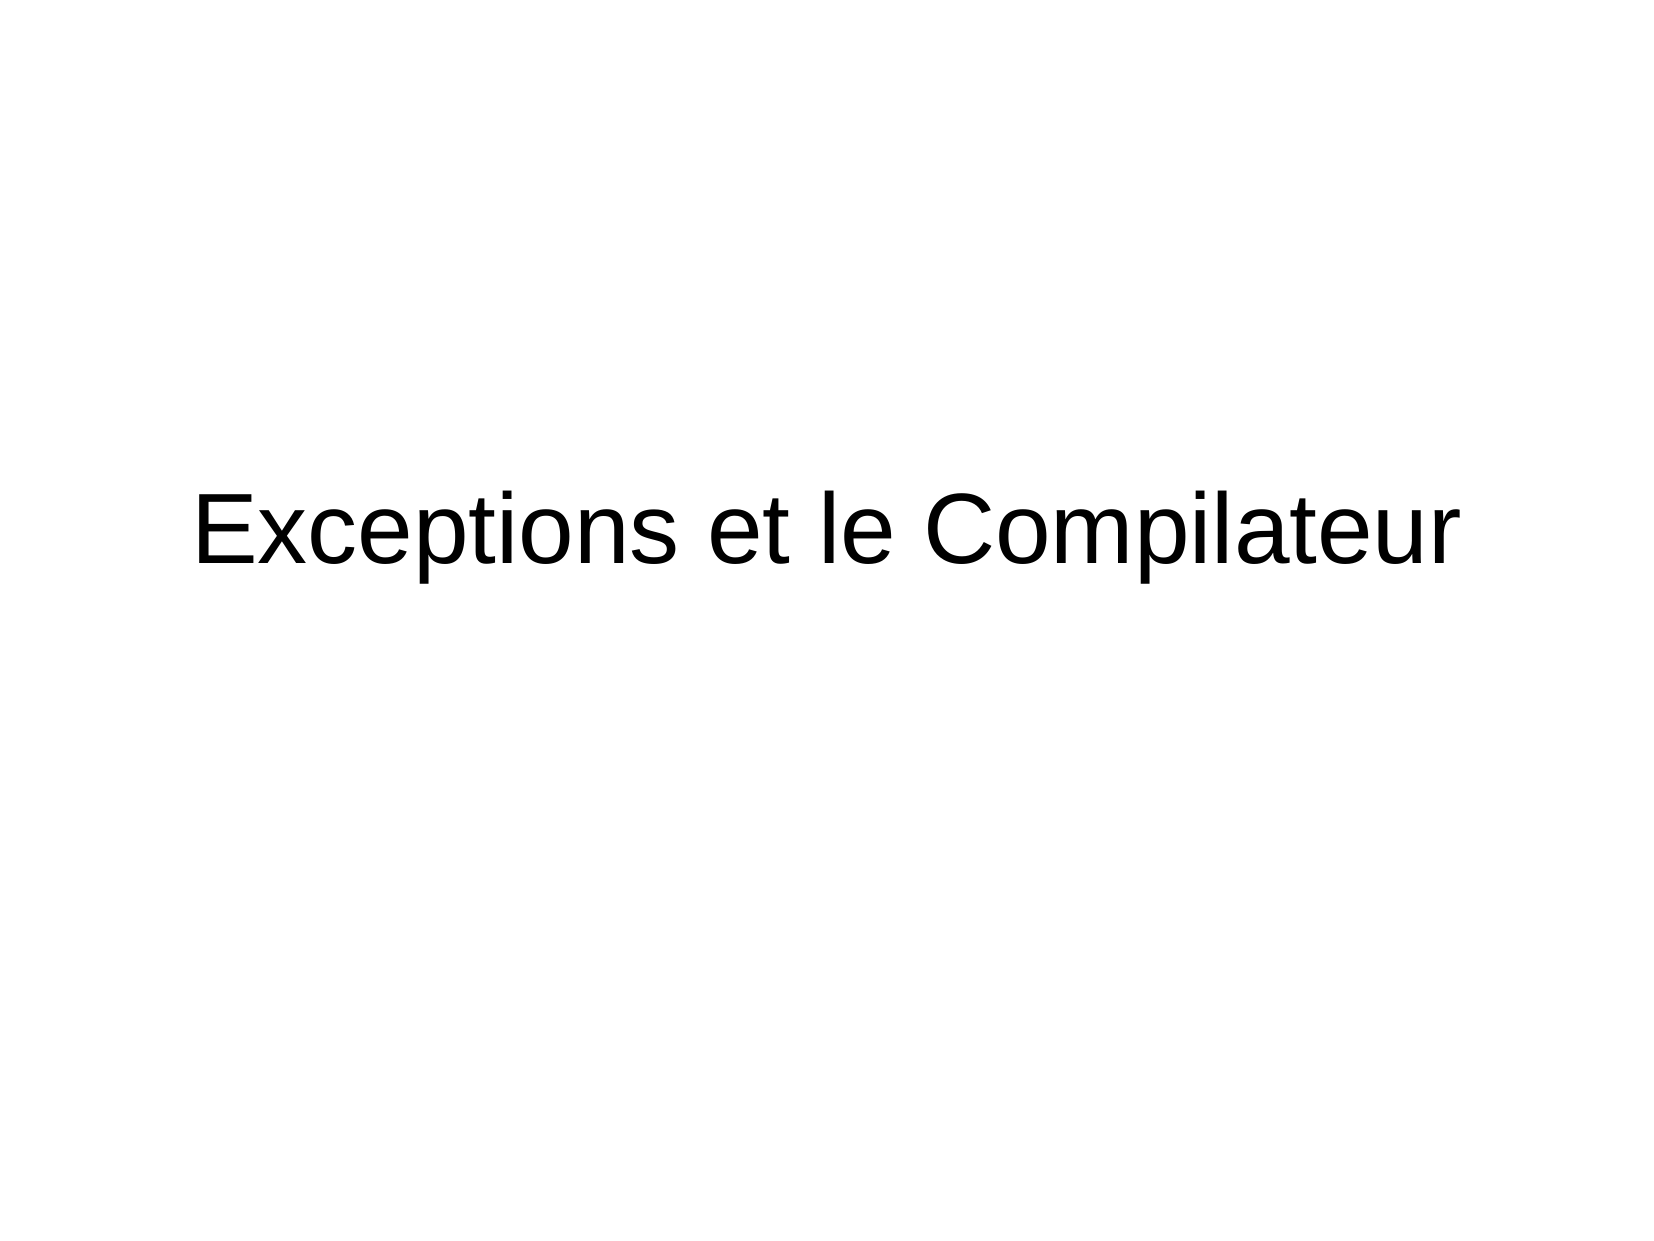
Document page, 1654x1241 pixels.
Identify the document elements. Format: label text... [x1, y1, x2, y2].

subtitle Exceptions et le Compilateur [82, 49, 1571, 1010]
